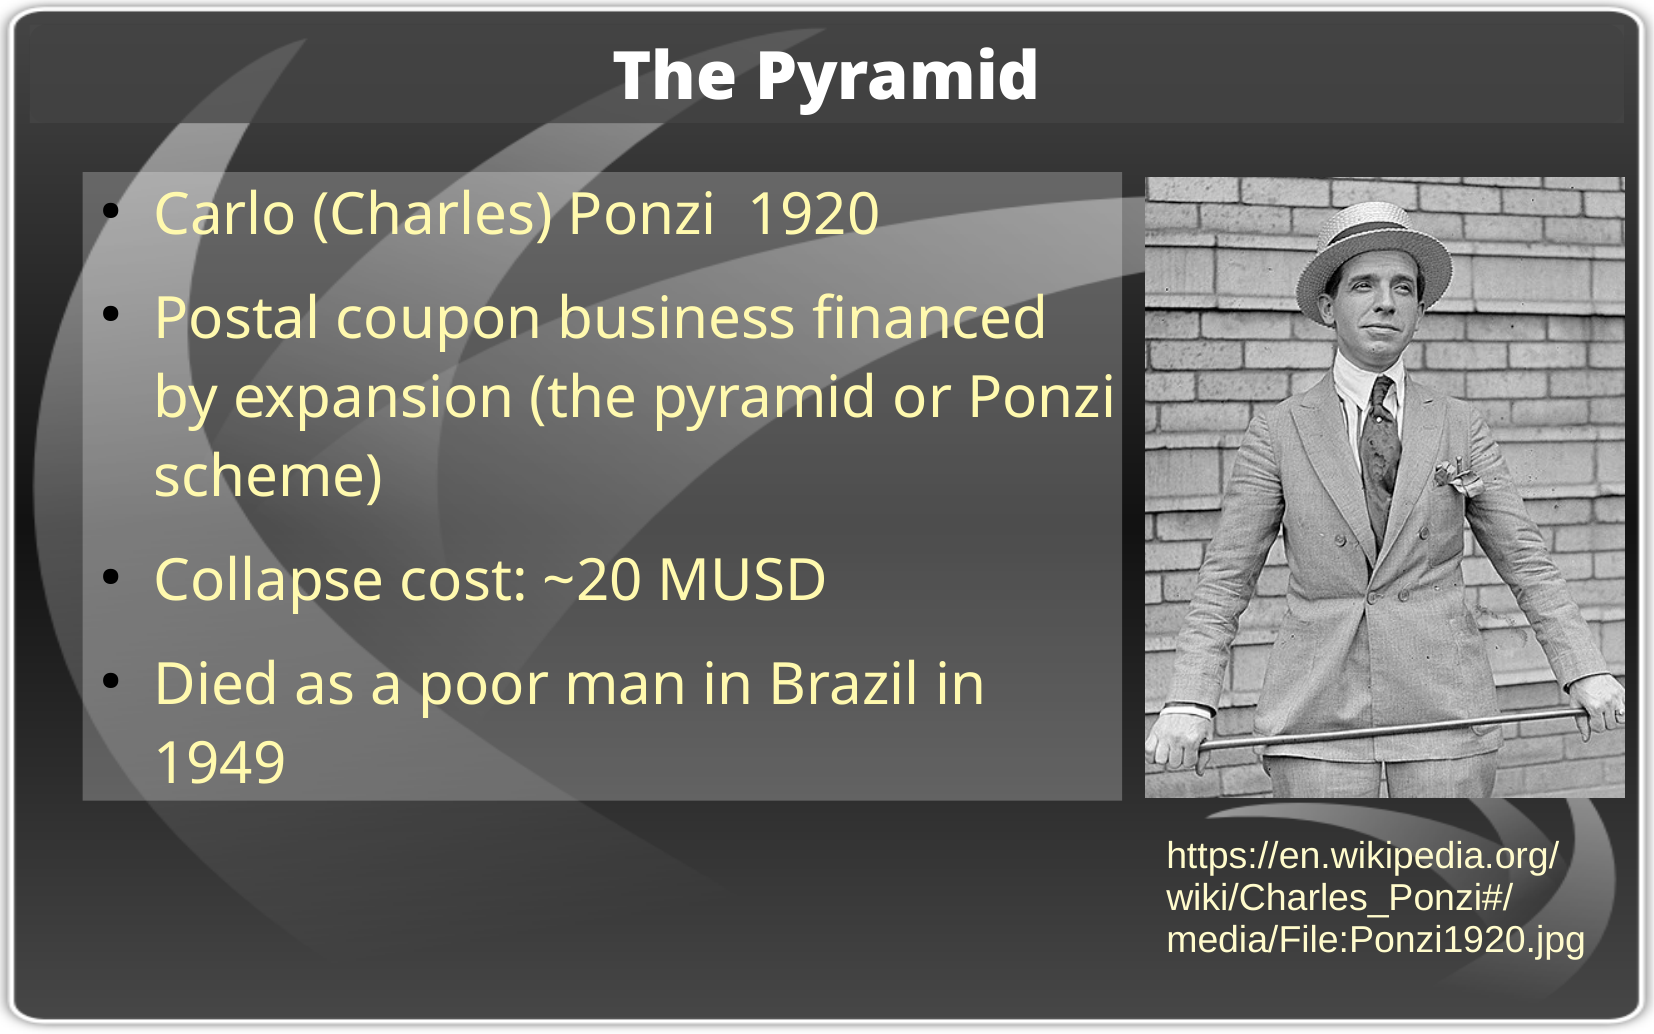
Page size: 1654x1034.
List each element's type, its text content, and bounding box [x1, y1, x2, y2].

list Carlo (Charles) Ponzi 1920 Postal coupon business financed by expansion (the pyramid or Ponzi scheme) Collapse cost: ~20 MUSD Died as a poor man in Brazil in 1949 [82, 172, 1123, 772]
text_box https://en.wikipedia.org/wiki/Charles_Ponzi#/media/File:Ponzi1920.jpg [1151, 826, 1625, 975]
title The Pyramid [29, 24, 1625, 124]
picture [0, 0, 1654, 1034]
